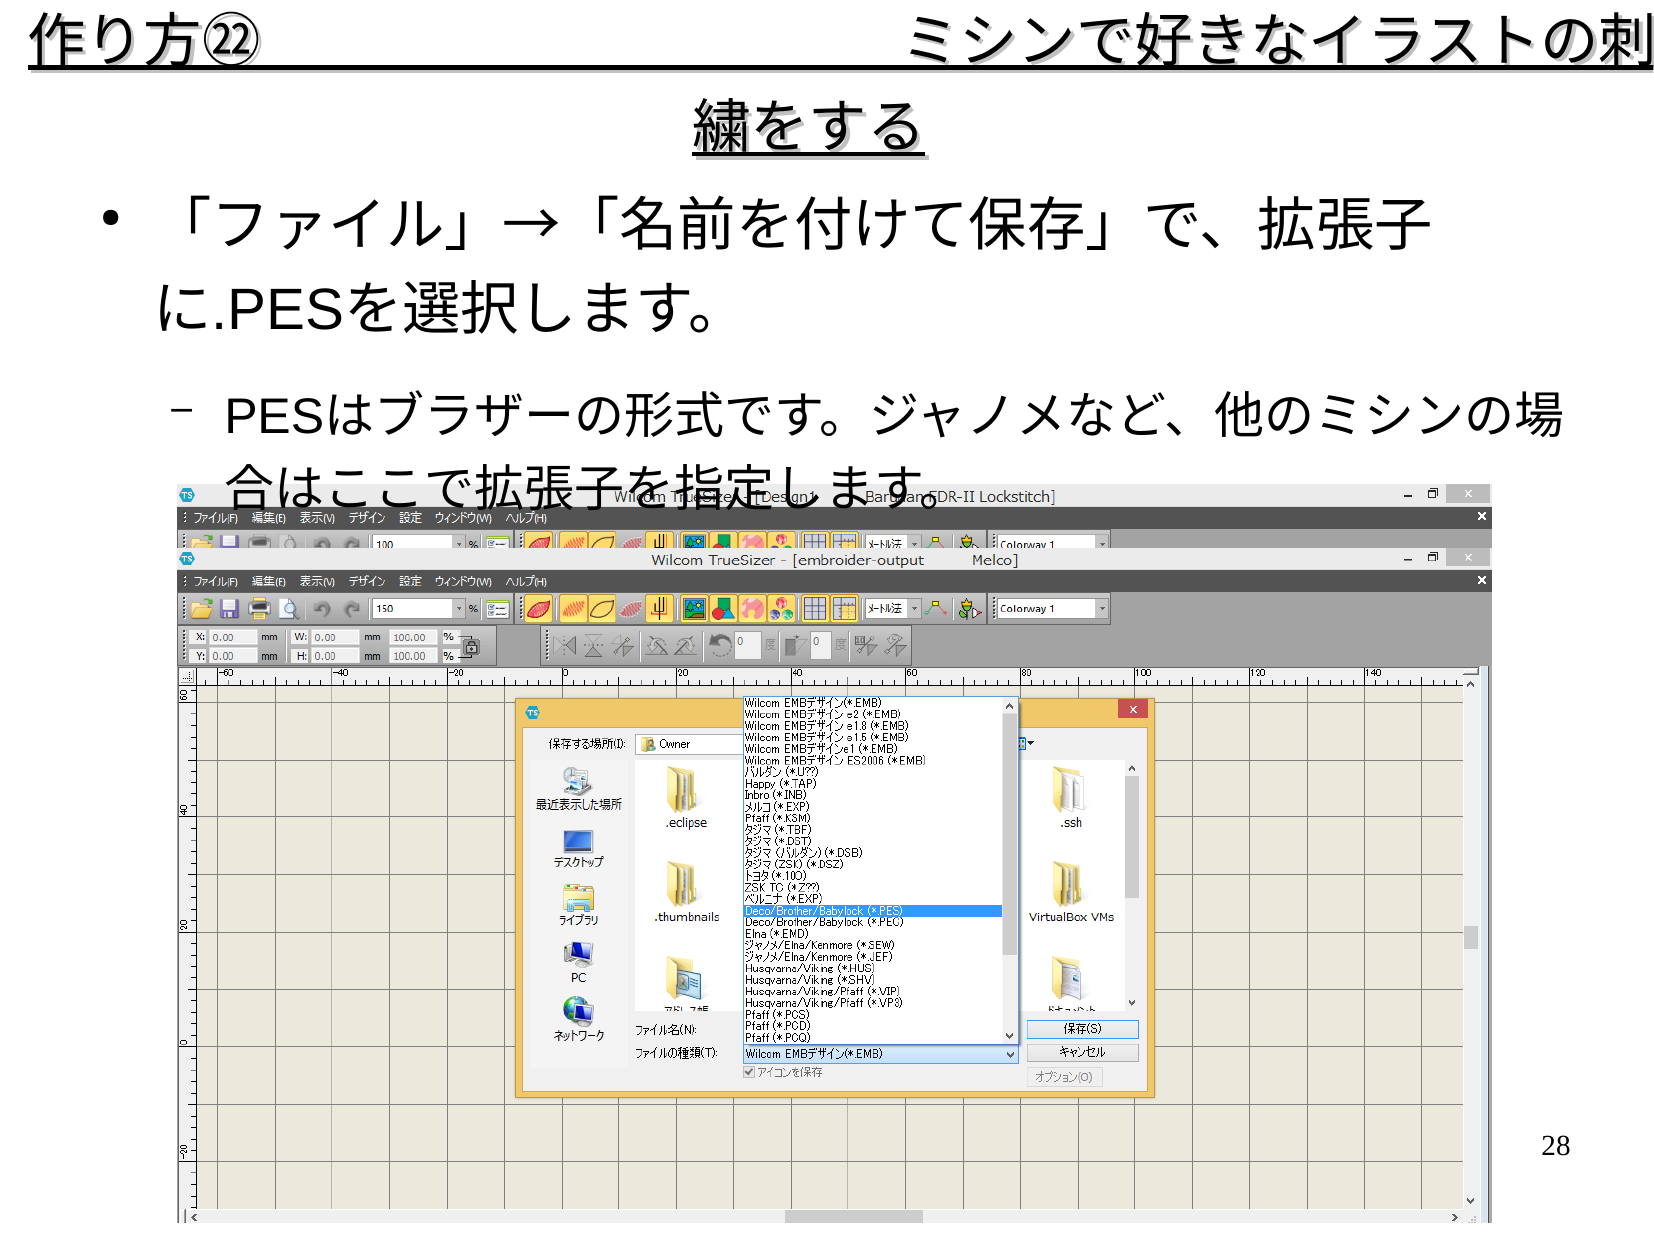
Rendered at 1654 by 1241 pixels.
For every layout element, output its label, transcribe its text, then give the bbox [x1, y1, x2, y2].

list 「ファイル」→「名前を付けて保存」で、拡張子に.PESを選択します。 PESはブラザーの形式です。ジャノメなど、他のミシンの場合はここで拡張子を指定します。 [82, 178, 1571, 897]
title 作り方㉒ ミシンで好きなイラストの刺繍をする [0, 0, 1654, 178]
picture [177, 897, 1492, 1223]
